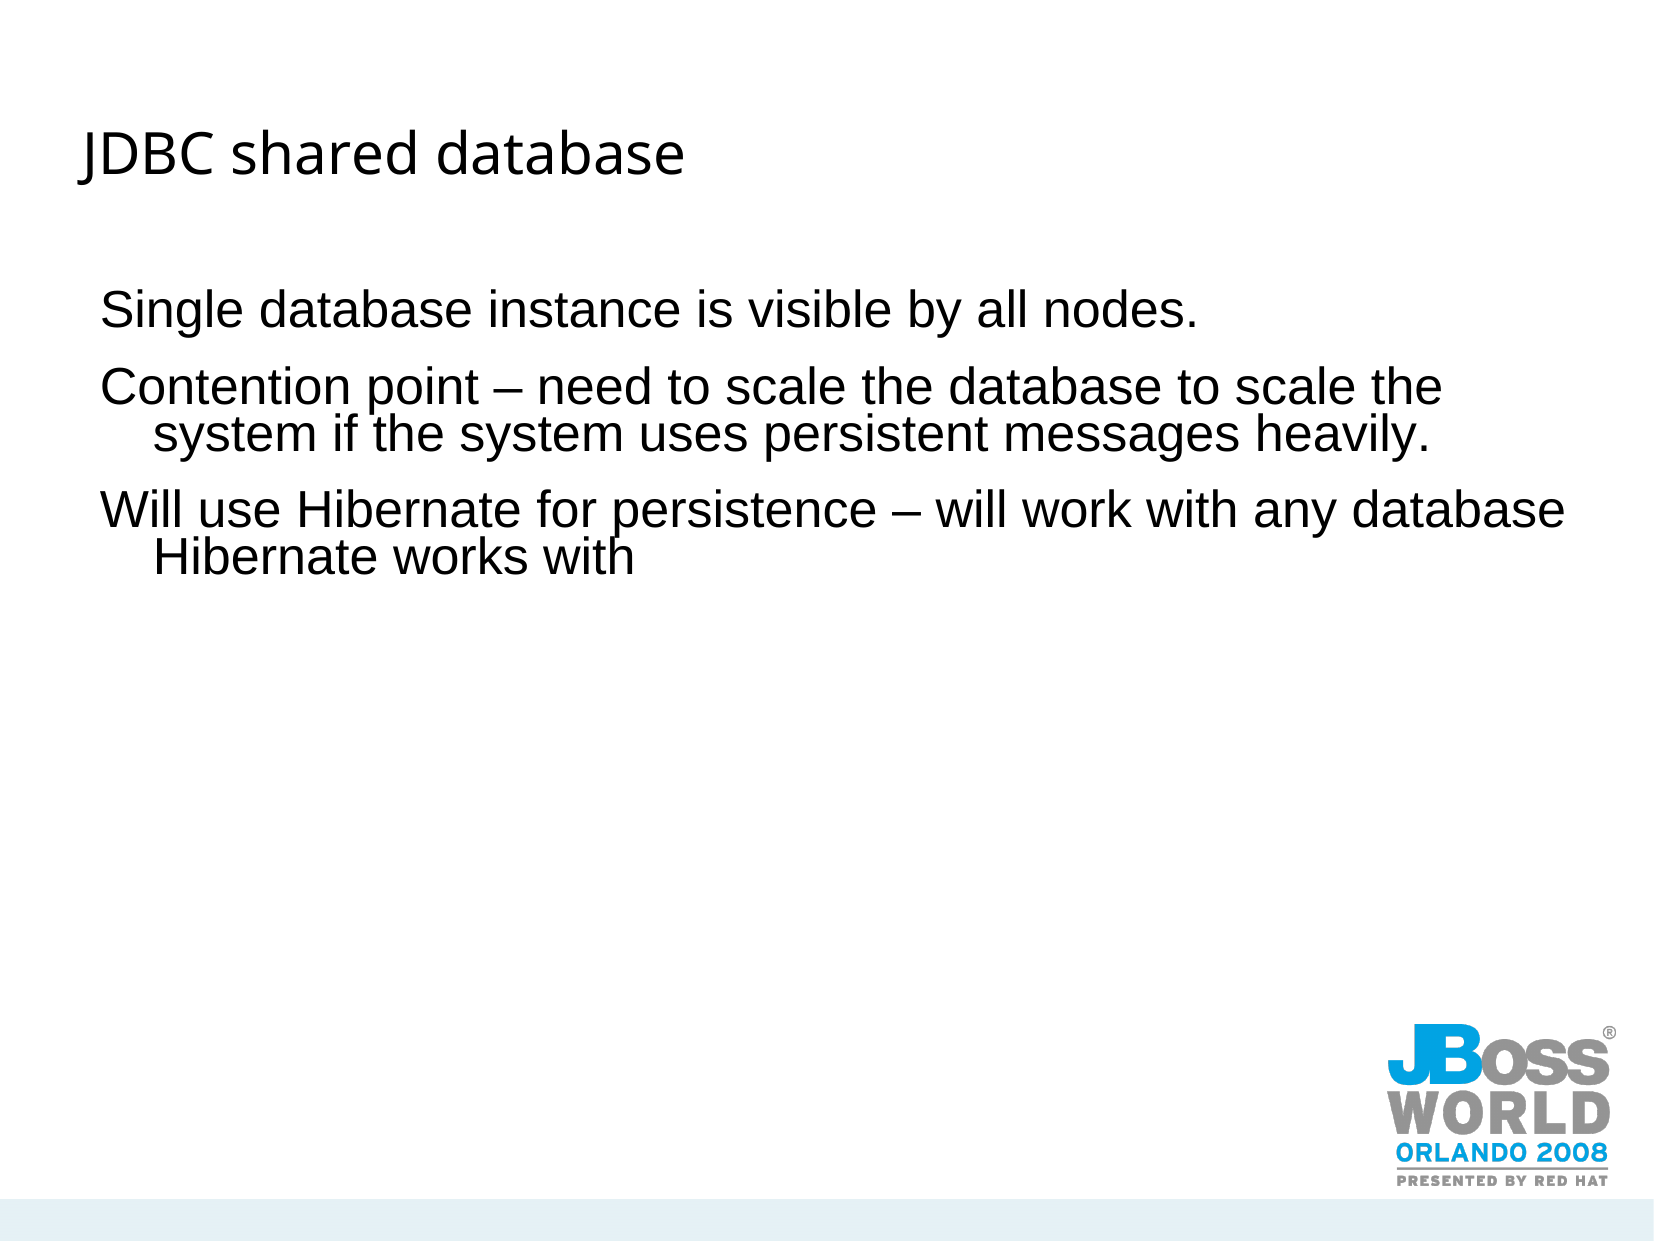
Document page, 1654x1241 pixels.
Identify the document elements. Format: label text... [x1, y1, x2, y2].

title JDBC shared database [82, 56, 1571, 249]
list Single database instance is visible by all nodes. Contention point – need to scale the database to scale the system if the system uses persistent messages heavily. Will use Hibernate for persistence – will work with any database Hibernate works with [82, 290, 1571, 1094]
picture [0, 1199, 1654, 1241]
picture [1387, 1024, 1616, 1186]
